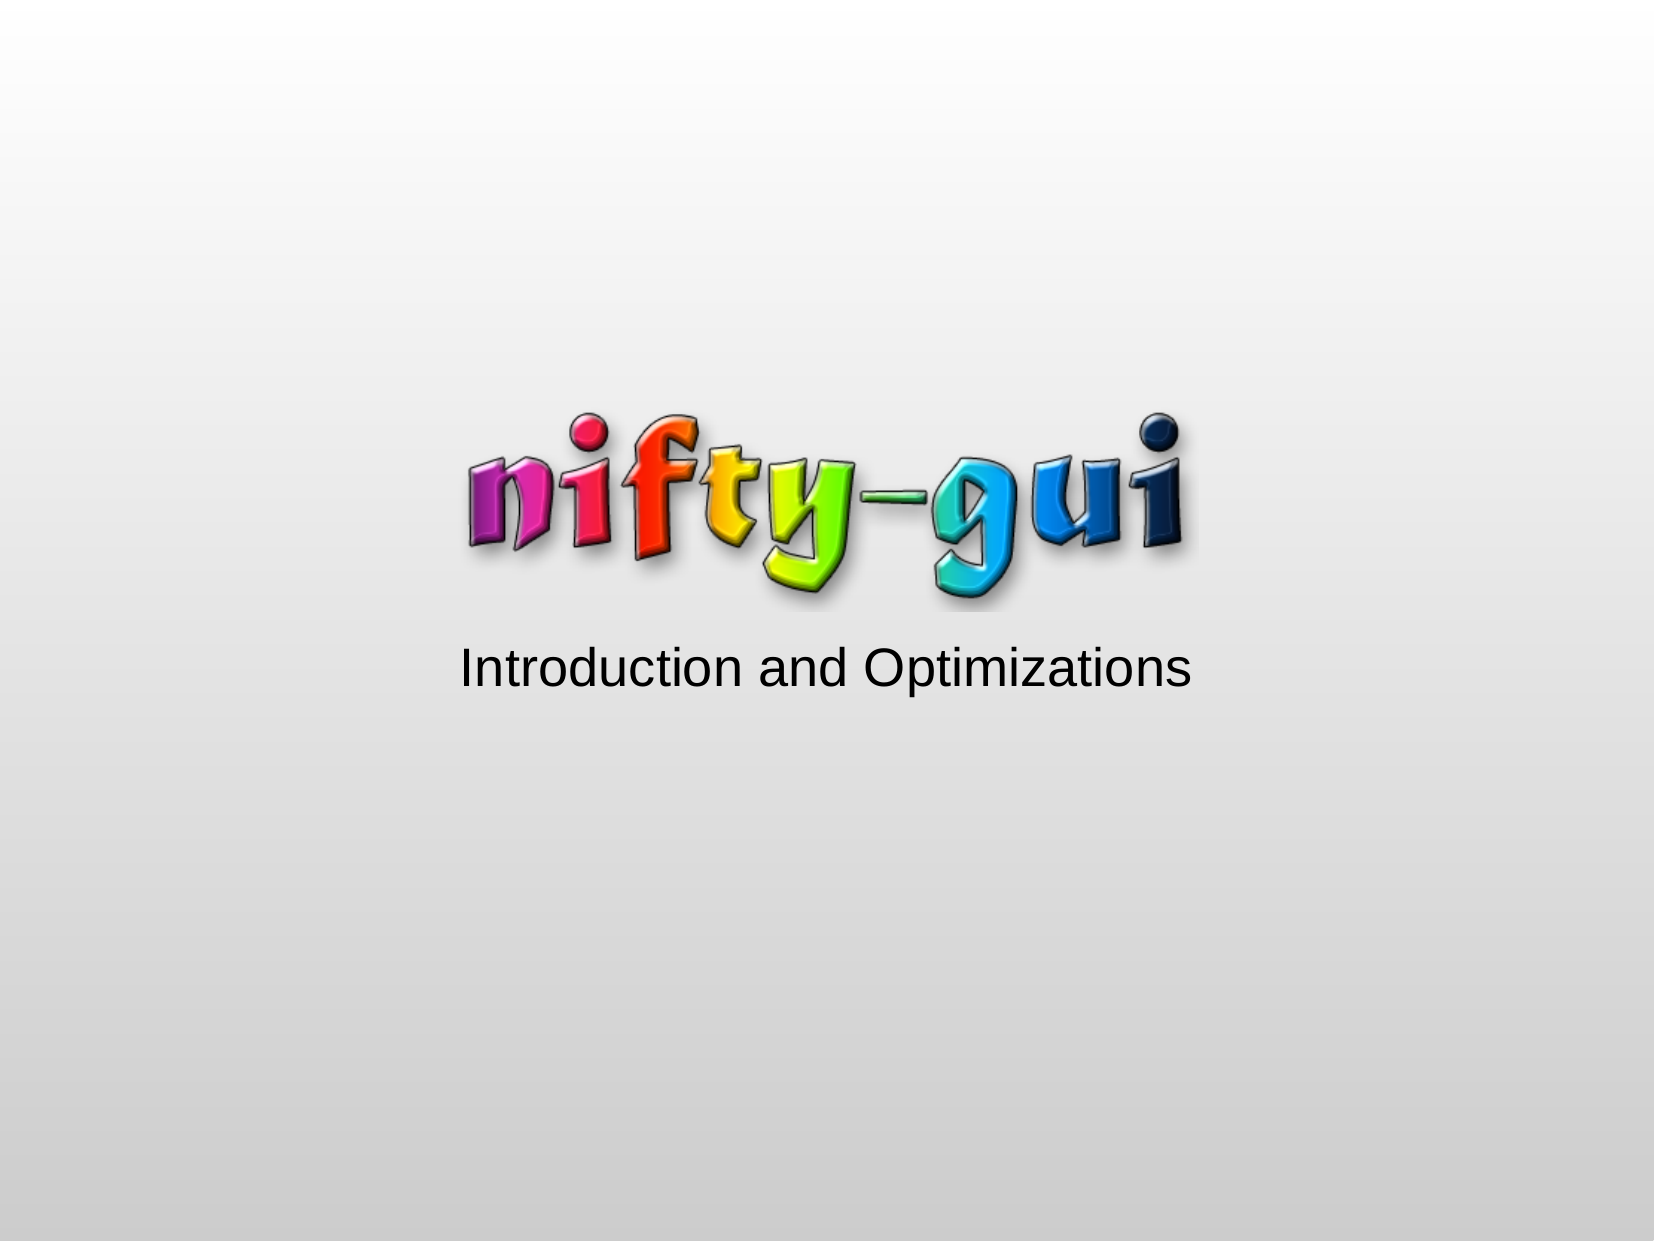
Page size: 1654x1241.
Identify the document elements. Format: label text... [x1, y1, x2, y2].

picture [455, 404, 1199, 612]
subtitle Introduction and Optimizations [82, 49, 1571, 1109]
